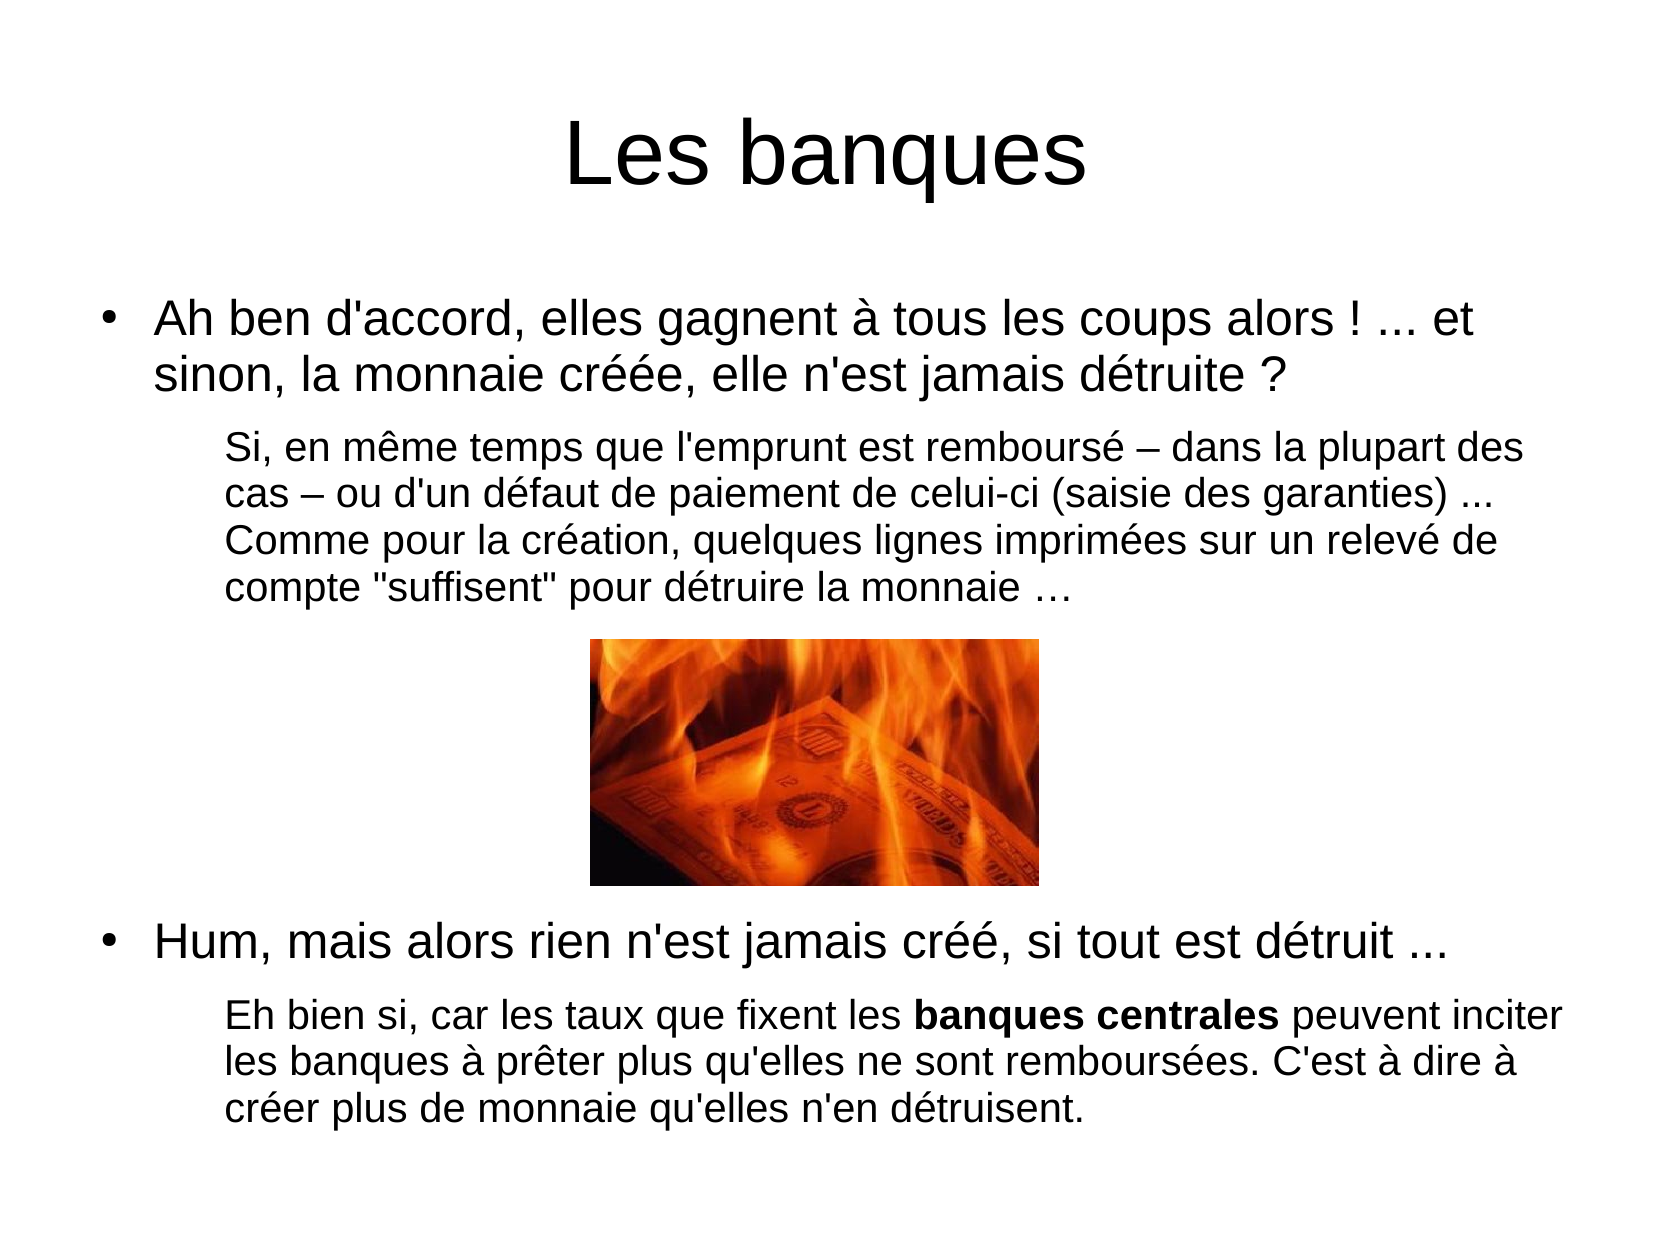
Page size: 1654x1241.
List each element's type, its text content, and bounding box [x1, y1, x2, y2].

list Ah ben d'accord, elles gagnent à tous les coups alors ! ... et sinon, la monnaie créée, elle n'est jamais détruite ? Si, en même temps que l'emprunt est remboursé – dans la plupart des cas – ou d'un défaut de paiement de celui-ci (saisie des garanties) ... Comme pour la création, quelques lignes imprimées sur un relevé de compte "suffisent" pour détruire la monnaie … Hum, mais alors rien n'est jamais créé, si tout est détruit ... Eh bien si, car les taux que fixent les banques centrales peuvent inciter les banques à prêter plus qu'elles ne sont remboursées. C'est à dire à créer plus de monnaie qu'elles n'en détruisent. [82, 290, 1571, 1137]
title Les banques [82, 56, 1571, 250]
picture [590, 639, 1039, 886]
